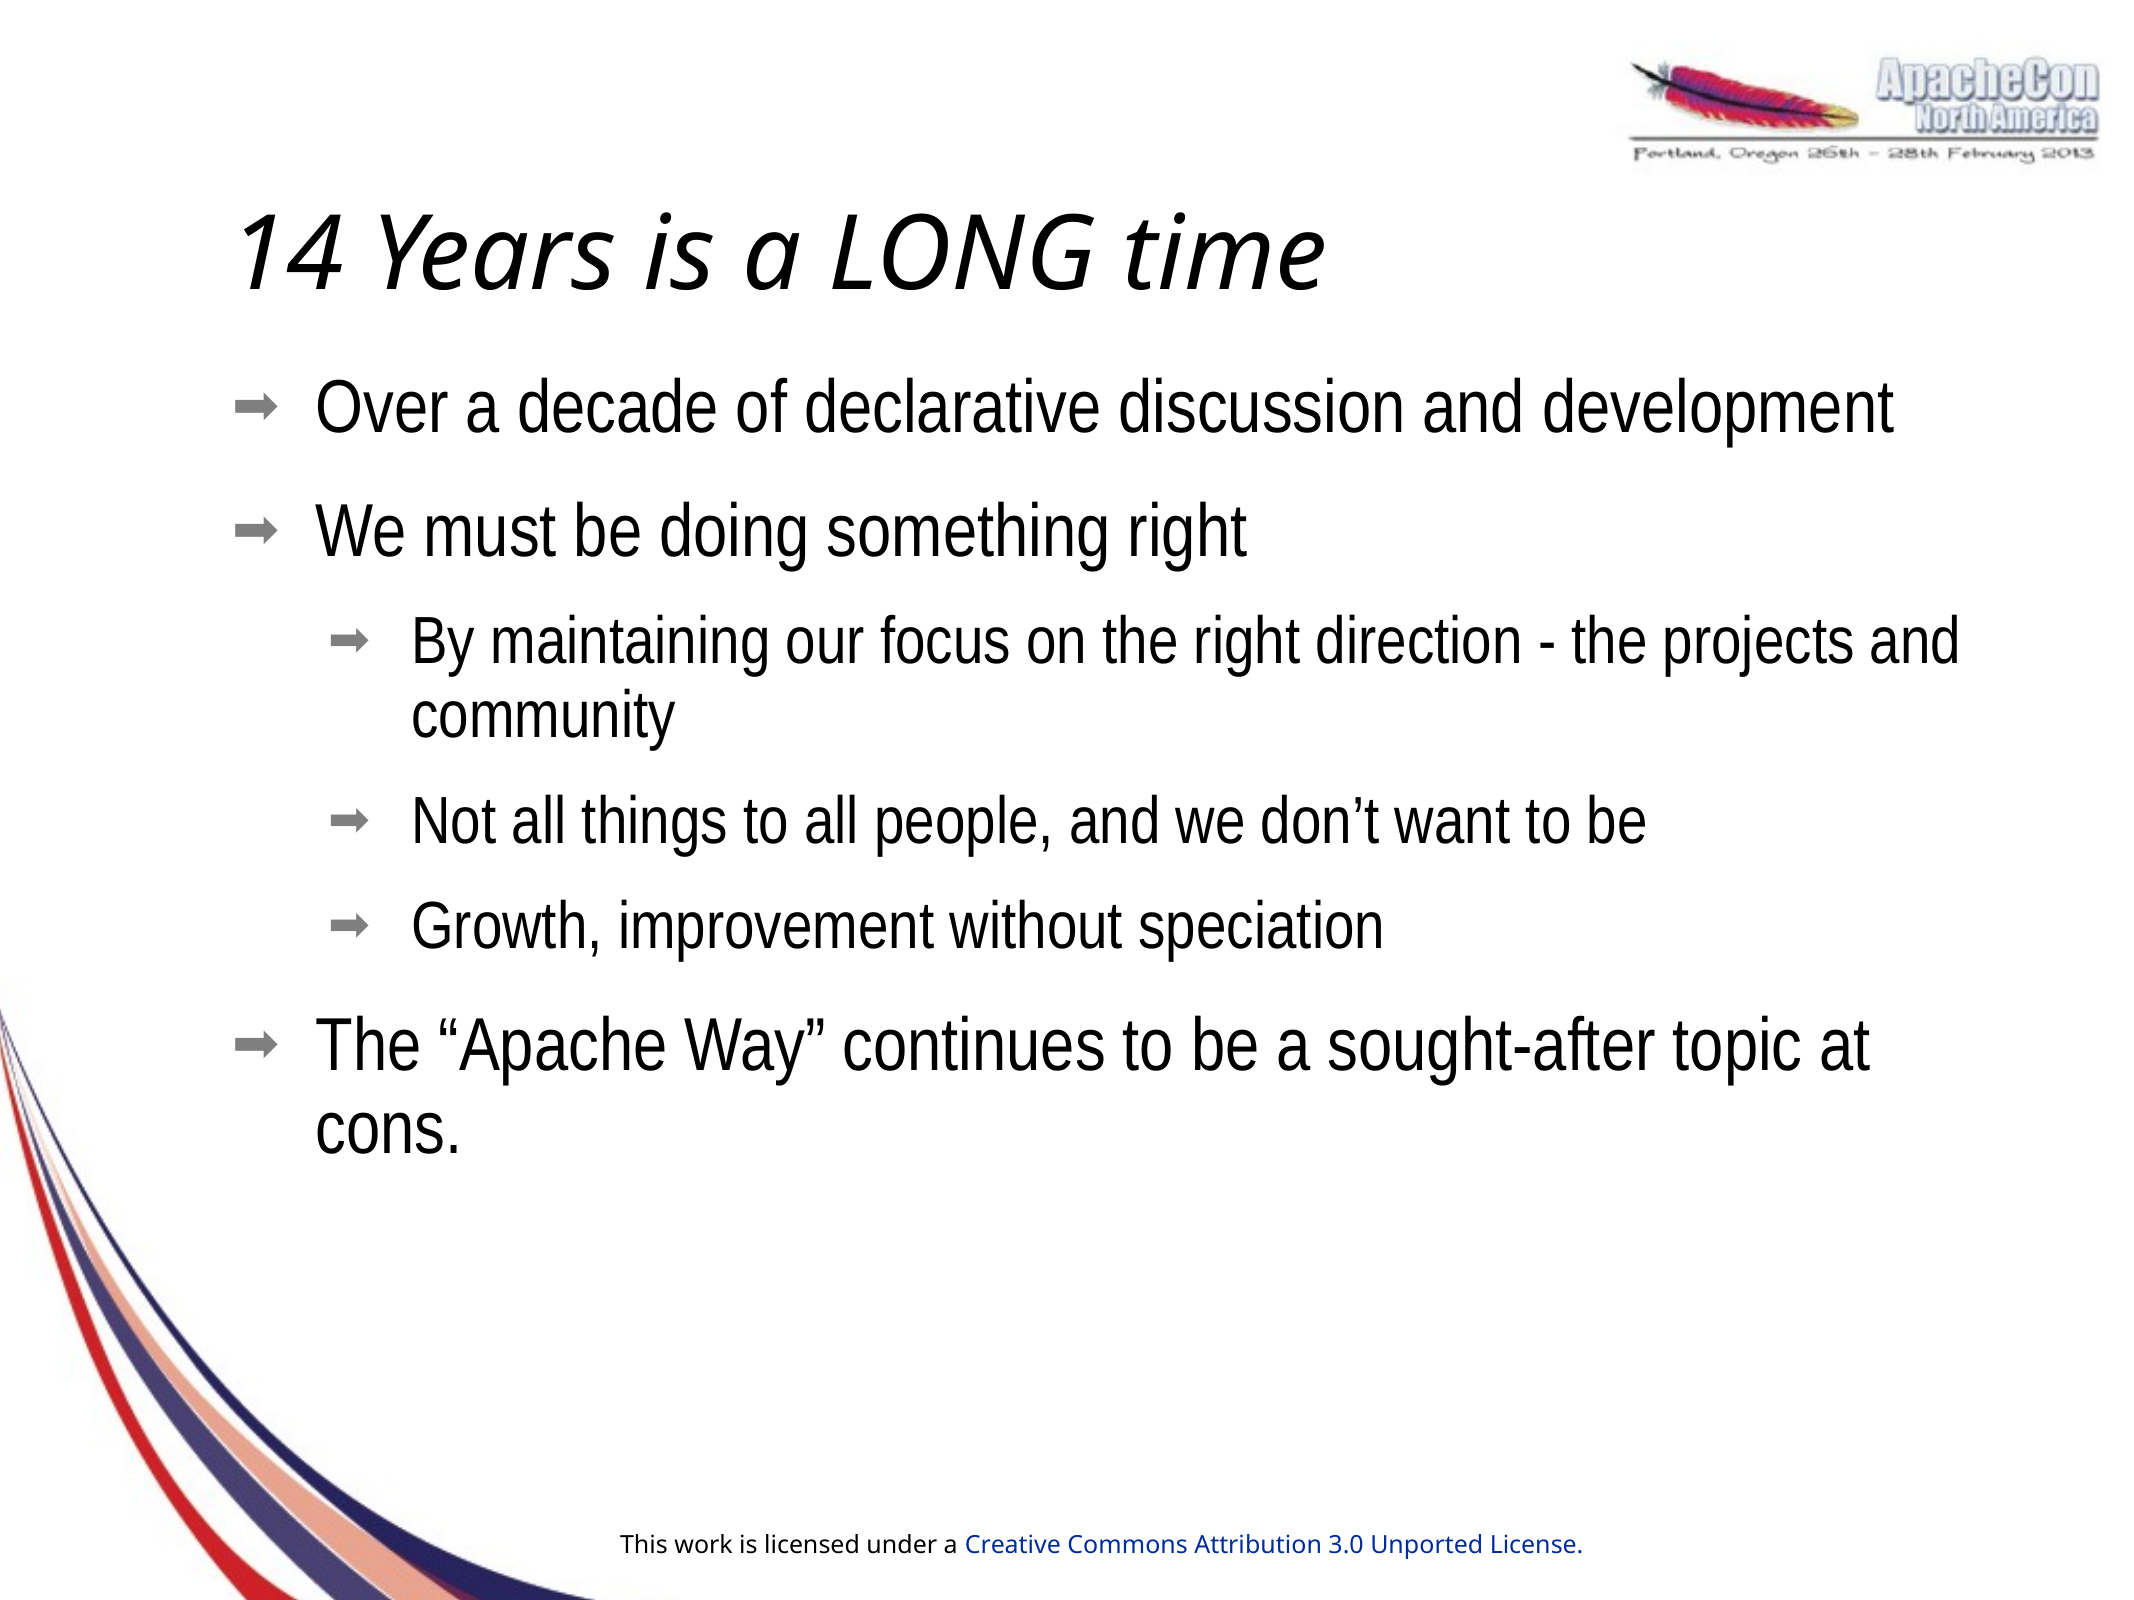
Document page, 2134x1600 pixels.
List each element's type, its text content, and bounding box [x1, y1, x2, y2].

picture [0, 8, 2127, 1600]
text_box This work is licensed under a Creative Commons Attribution 3.0 Unported License. [472, 1533, 1733, 1574]
title 14 Years is a LONG time [229, 143, 1982, 366]
list Over a decade of declarative discussion and development We must be doing something right By maintaining our focus on the right direction - the projects and community Not all things to all people, and we don’t want to be Growth, improvement without speciation The “Apache Way” continues to be a sought-after topic at cons. [228, 365, 1981, 1533]
